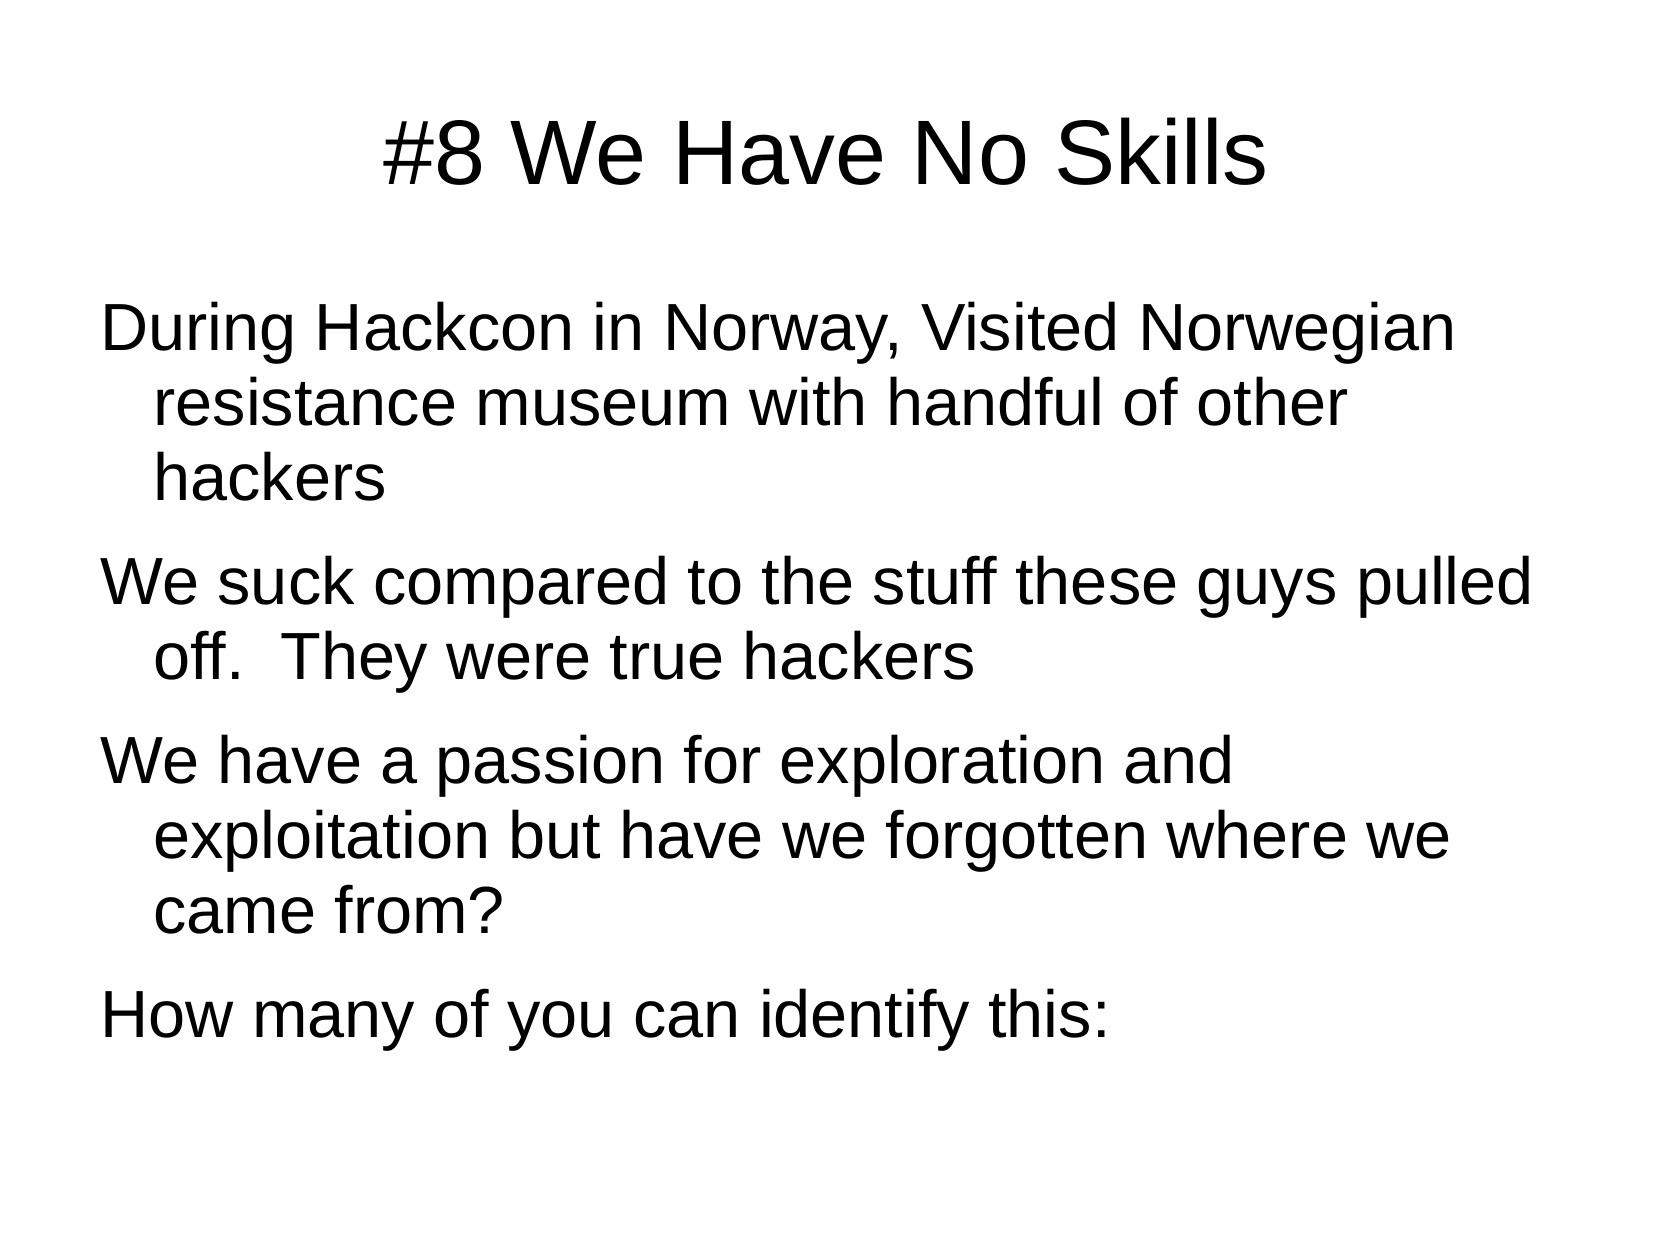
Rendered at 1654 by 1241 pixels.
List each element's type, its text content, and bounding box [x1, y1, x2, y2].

list During Hackcon in Norway, Visited Norwegian resistance museum with handful of other hackers We suck compared to the stuff these guys pulled off. They were true hackers We have a passion for exploration and exploitation but have we forgotten where we came from? How many of you can identify this: [82, 290, 1571, 1094]
title #8 We Have No Skills [82, 56, 1571, 250]
